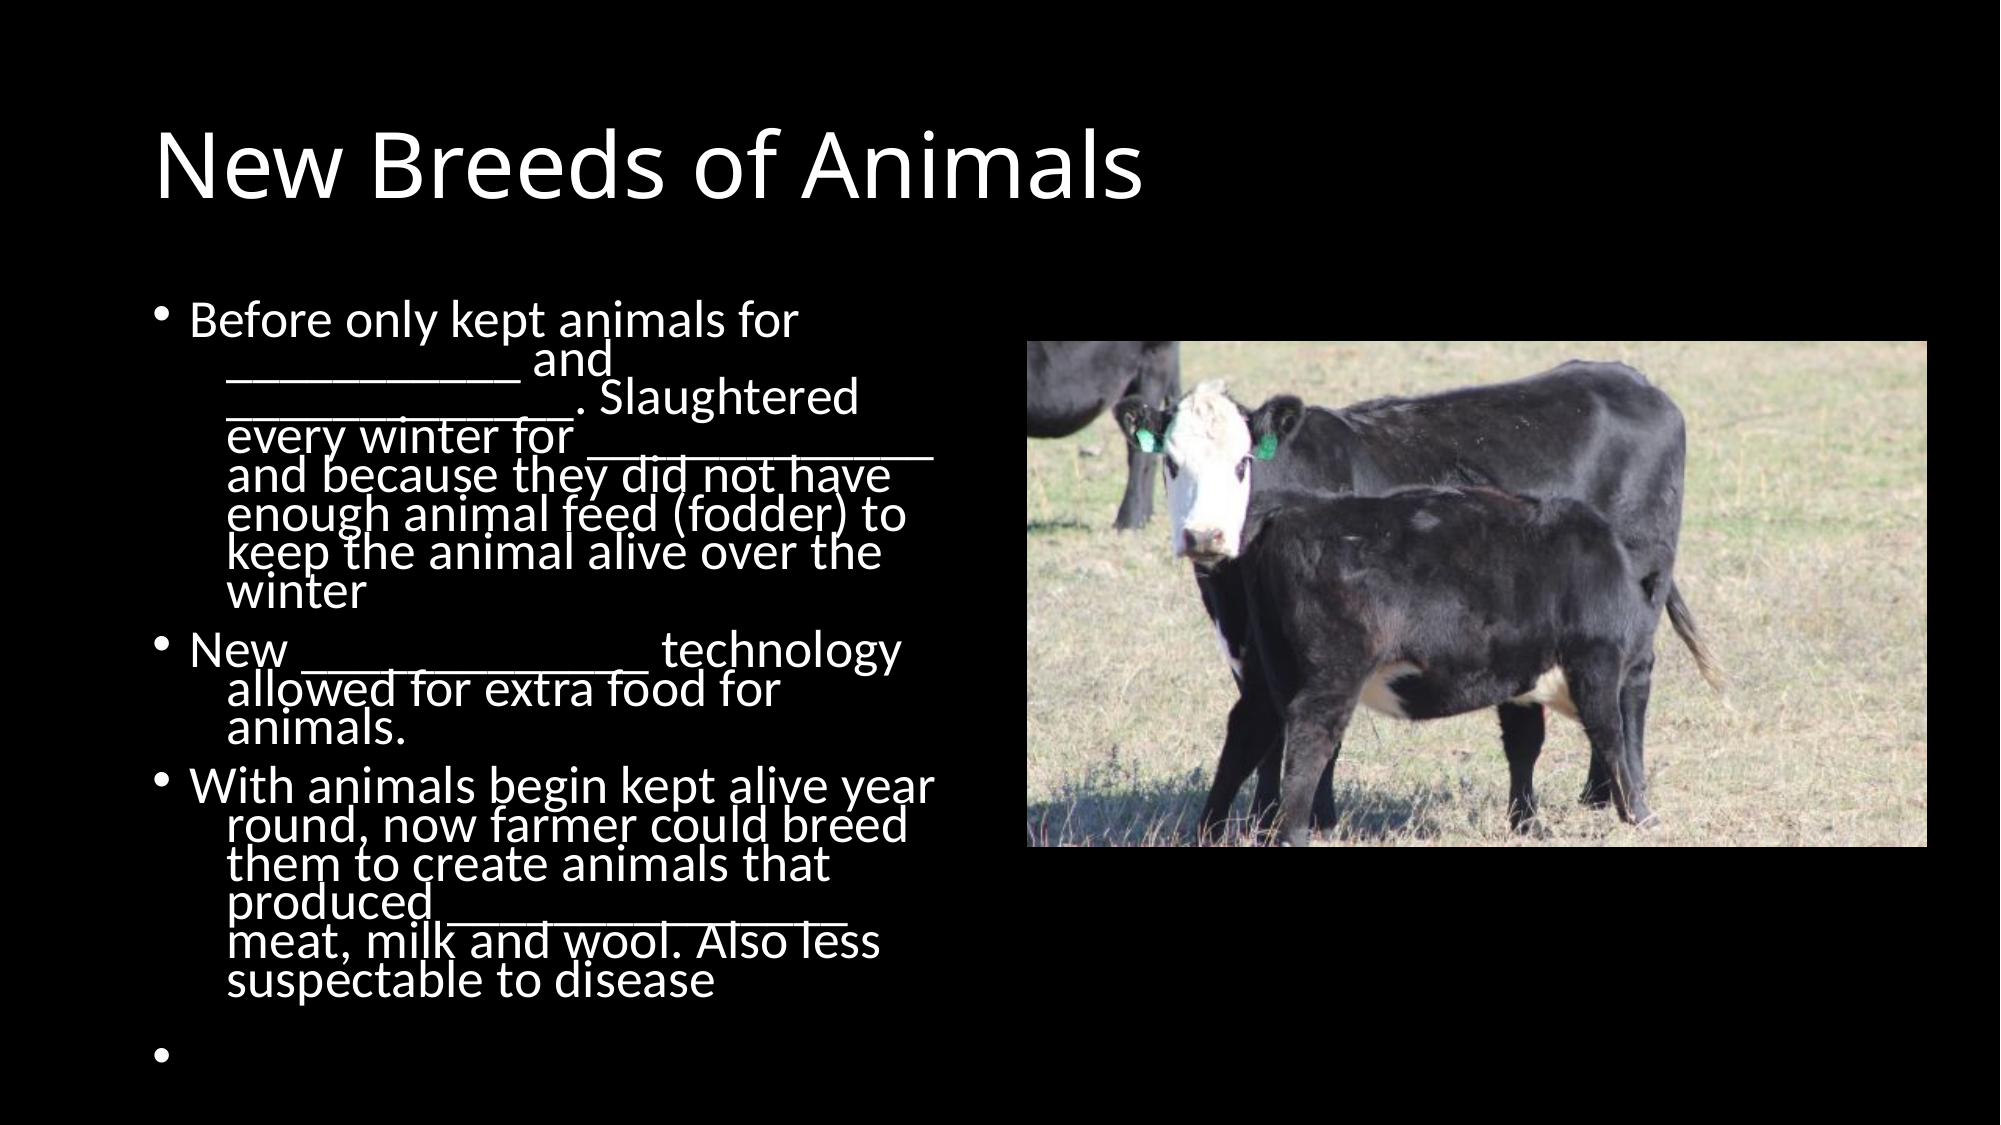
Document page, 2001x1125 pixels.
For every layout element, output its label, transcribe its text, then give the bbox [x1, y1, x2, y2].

title New Breeds of Animals [137, 59, 1863, 278]
picture [1027, 341, 1927, 847]
list Before only kept animals for ___________ and _____________. Slaughtered every winter for _____________ and because they did not have enough animal feed (fodder) to keep the animal alive over the winter New _____________ technology allowed for extra food for animals. With animals begin kept alive year round, now farmer could breed them to create animals that produced _______________ meat, milk and wool. Also less suspectable to disease [137, 299, 988, 1014]
